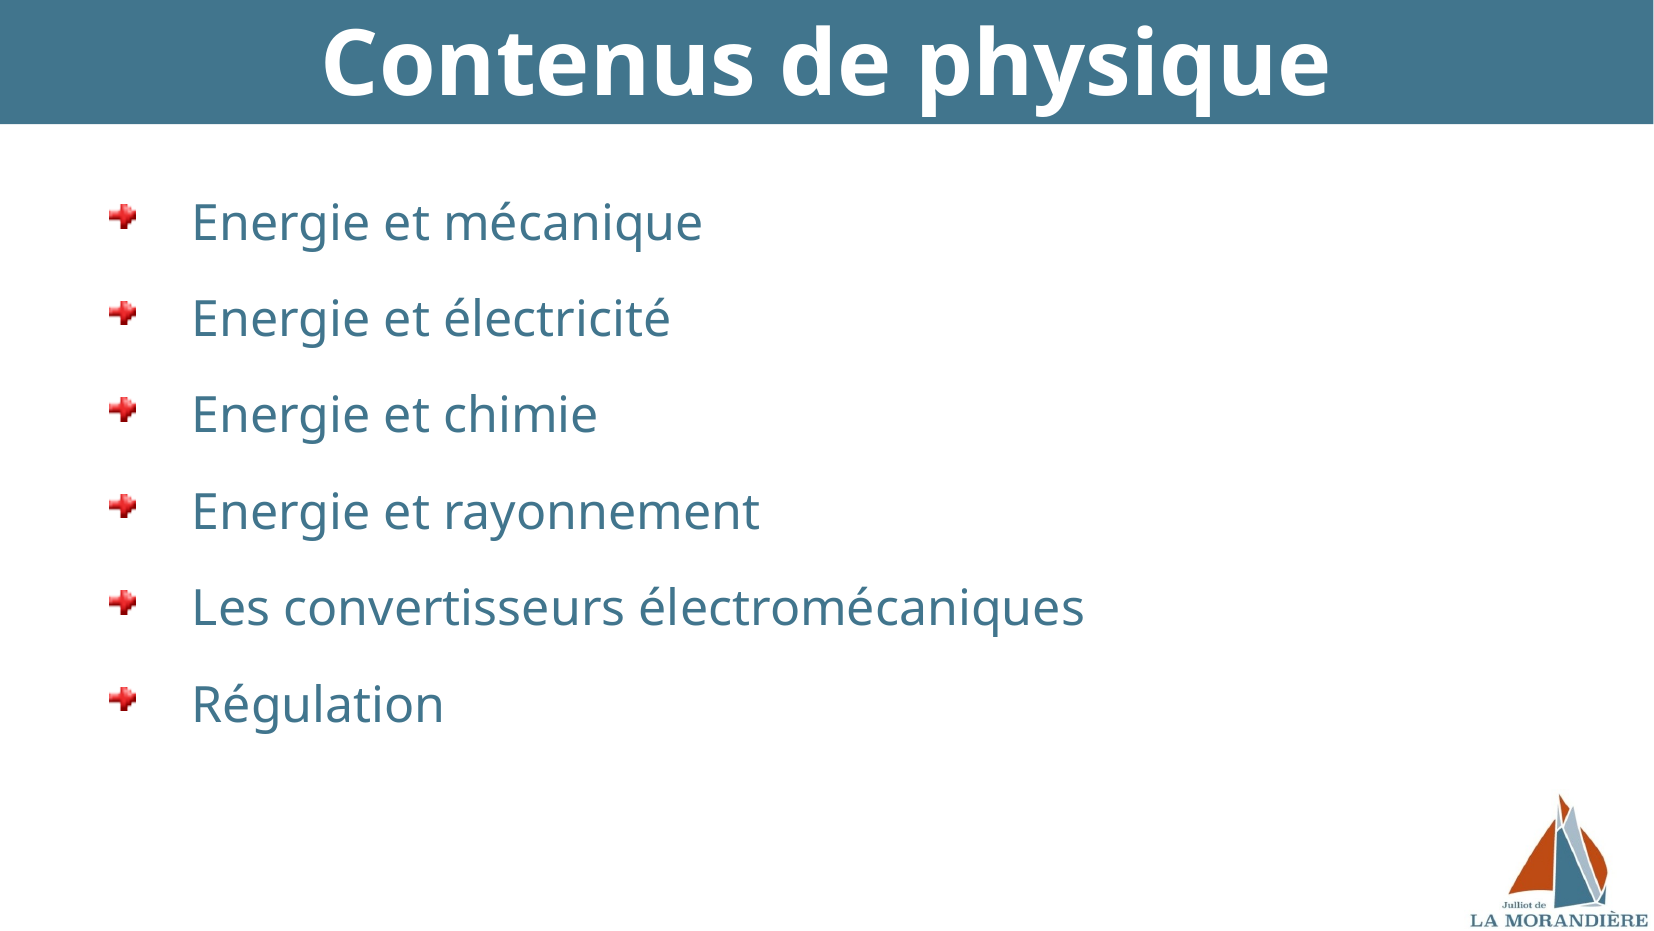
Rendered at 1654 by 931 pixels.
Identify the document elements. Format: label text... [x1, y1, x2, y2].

text_box Energie et mécanique Energie et électricité Energie et chimie Energie et rayonnement Les convertisseurs électromécaniques Régulation [94, 188, 1549, 768]
title Contenus de physique [0, 0, 1654, 125]
picture [1464, 789, 1651, 930]
